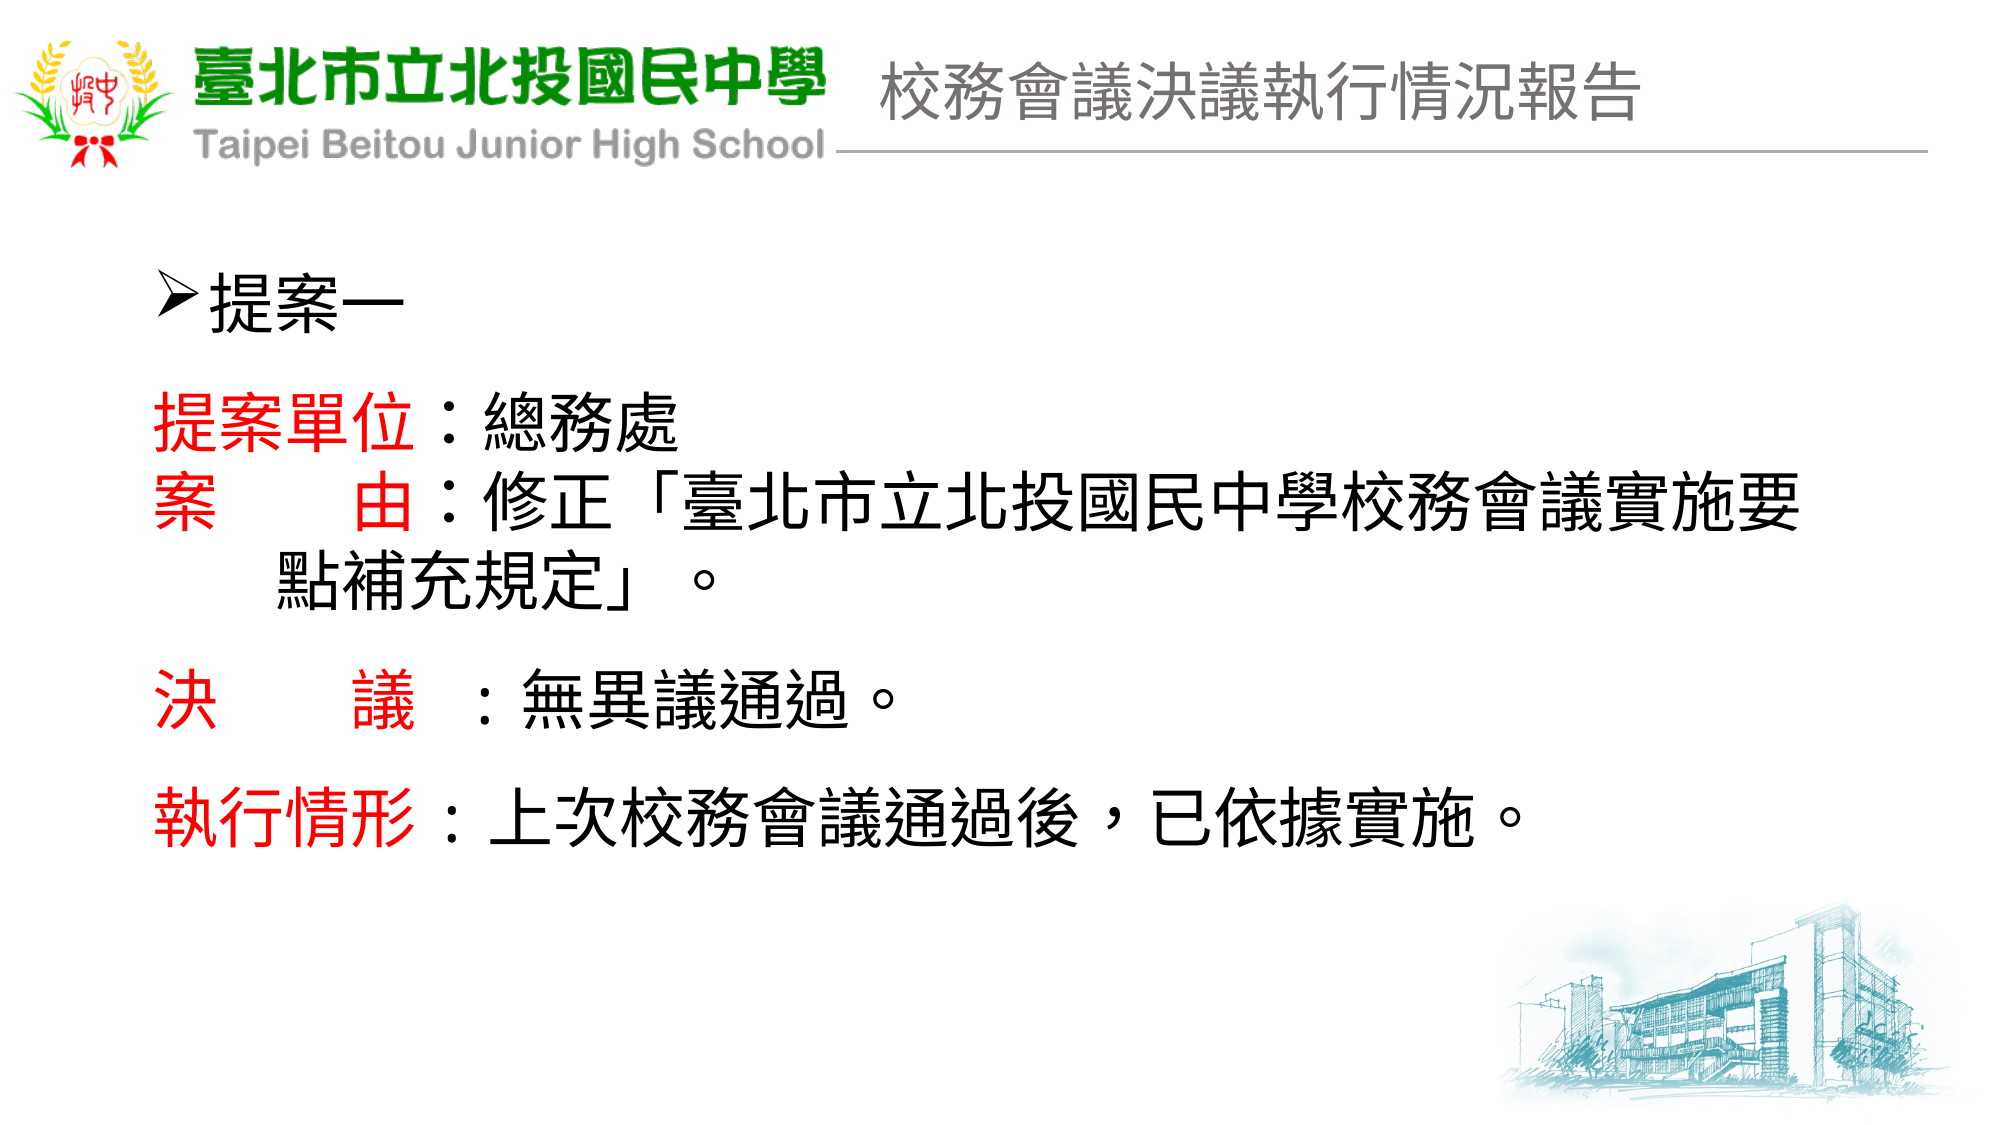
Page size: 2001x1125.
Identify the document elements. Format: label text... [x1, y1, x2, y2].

title 校務會議決議執行情況報告 [864, 52, 1929, 137]
list 提案一 提案單位：總務處 案 由：修正「臺北市立北投國民中學校務會議實施要 點補充規定」。 決 議 :無異議通過。 執行情形:上次校務會議通過後，已依據實施。 [137, 254, 1863, 862]
